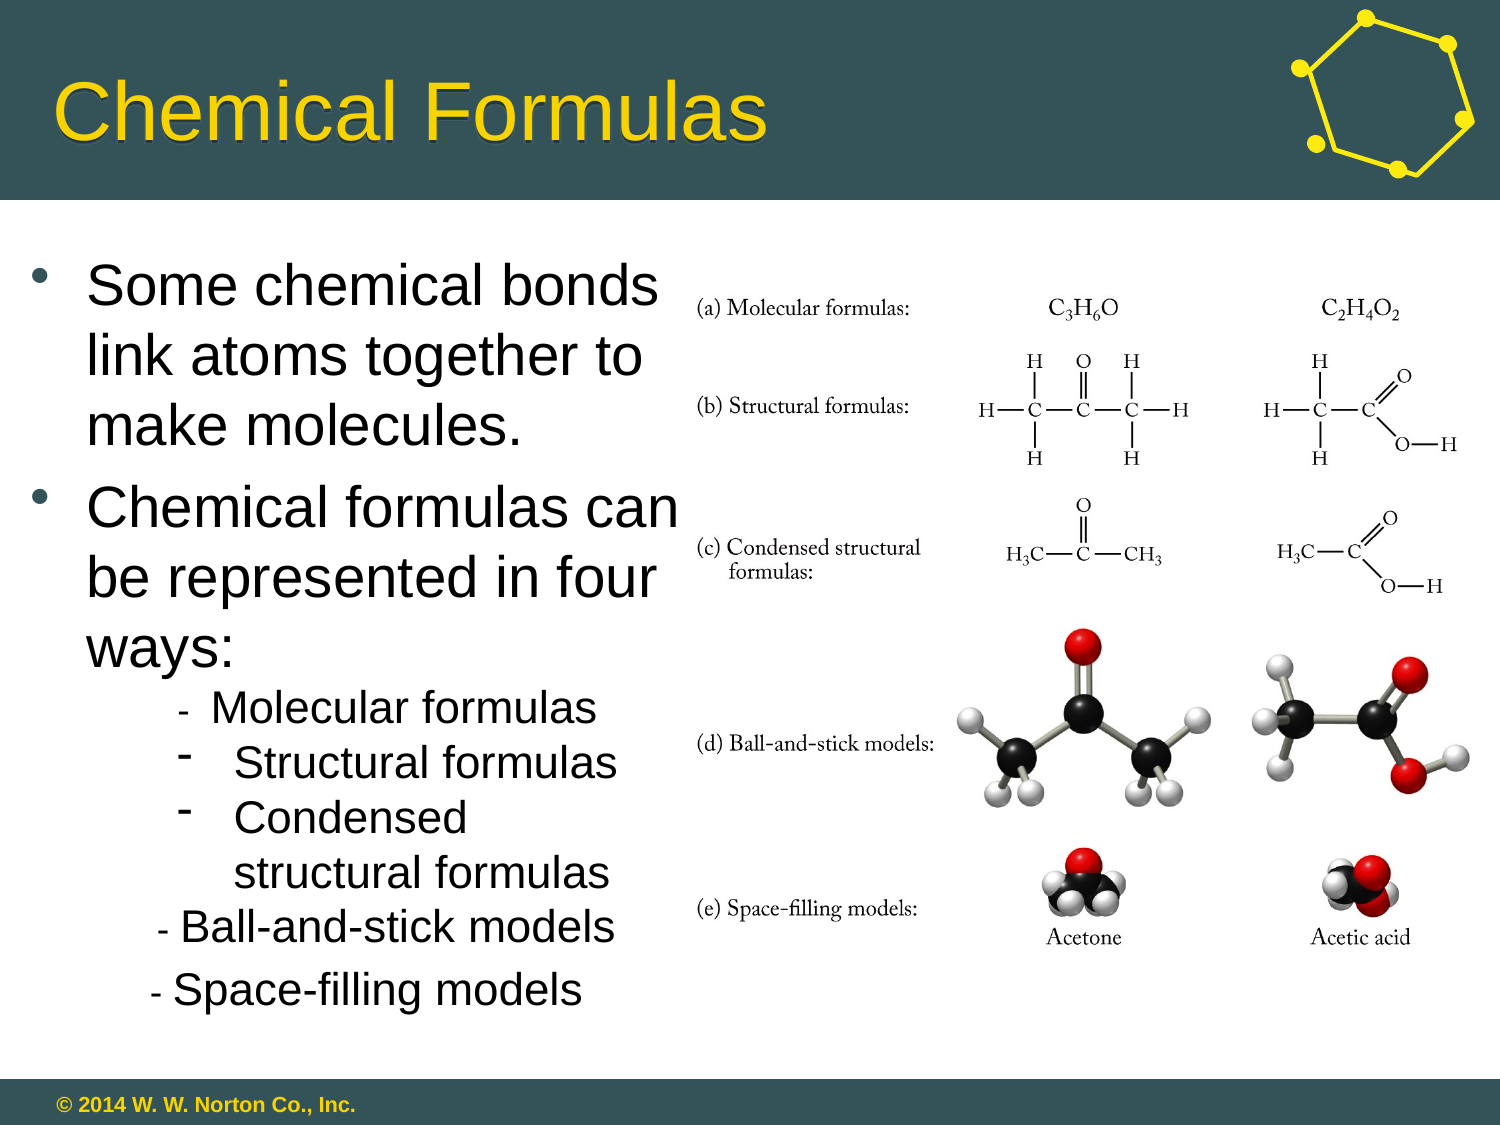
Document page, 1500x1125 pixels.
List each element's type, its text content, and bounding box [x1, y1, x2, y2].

title Chemical Formulas [37, 19, 1225, 195]
list Some chemical bonds link atoms together to make molecules. Chemical formulas can be represented in four ways: [15, 239, 706, 690]
picture [688, 289, 1473, 953]
text_box - Space-filling models [134, 952, 640, 1022]
text_box - Molecular formulas Structural formulas Condensed structural formulas [87, 670, 667, 905]
text_box - Ball-and-stick models [67, 889, 631, 960]
